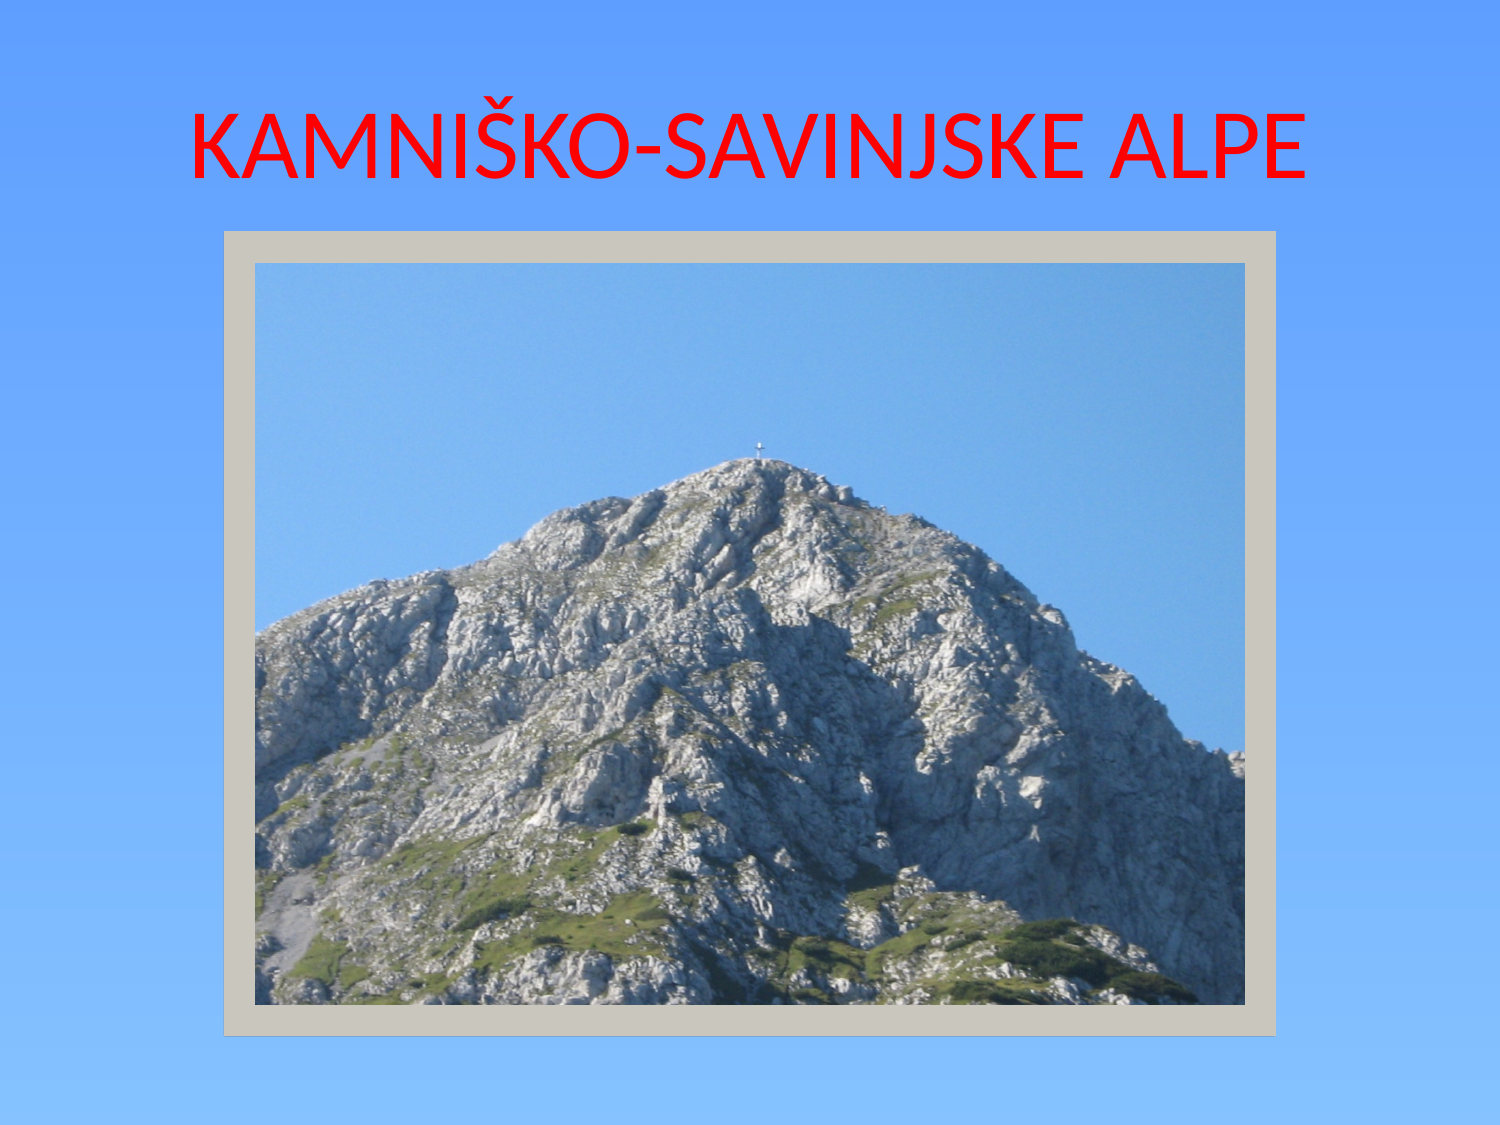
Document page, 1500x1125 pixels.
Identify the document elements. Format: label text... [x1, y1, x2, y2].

picture [255, 262, 1245, 1005]
title KAMNIŠKO-SAVINJSKE ALPE [75, 45, 1425, 233]
